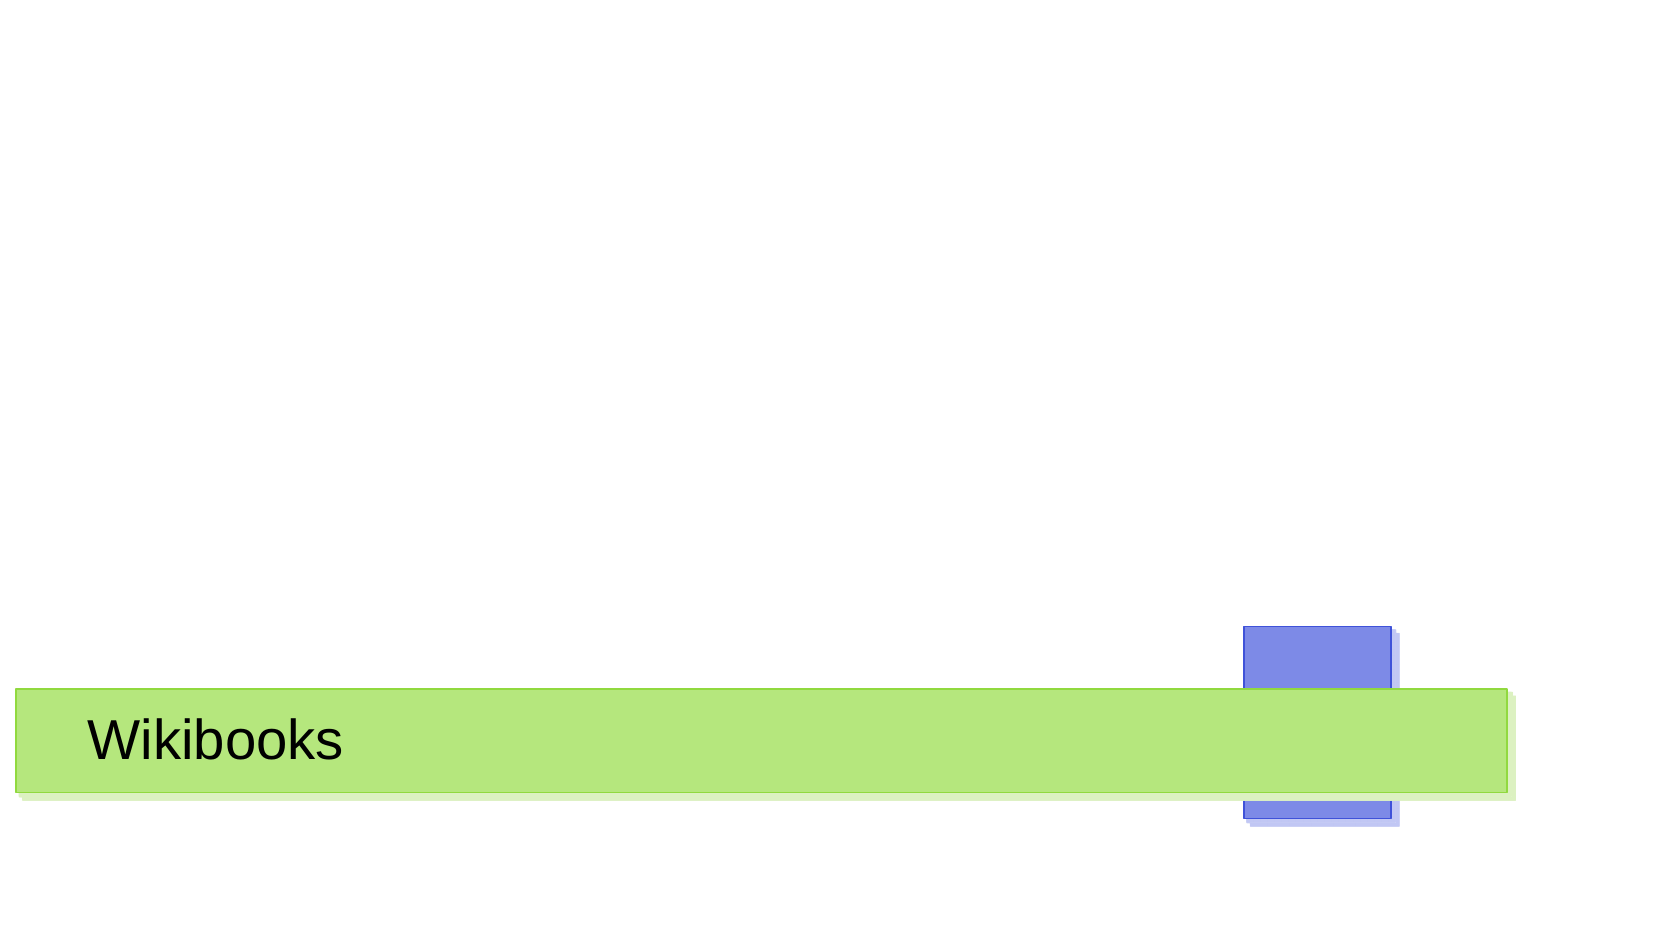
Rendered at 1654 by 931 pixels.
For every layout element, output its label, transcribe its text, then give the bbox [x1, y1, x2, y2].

title Wikibooks [87, 687, 1506, 792]
text_box [1243, 626, 1392, 687]
text_box [1243, 797, 1392, 819]
text_box [15, 689, 1508, 793]
